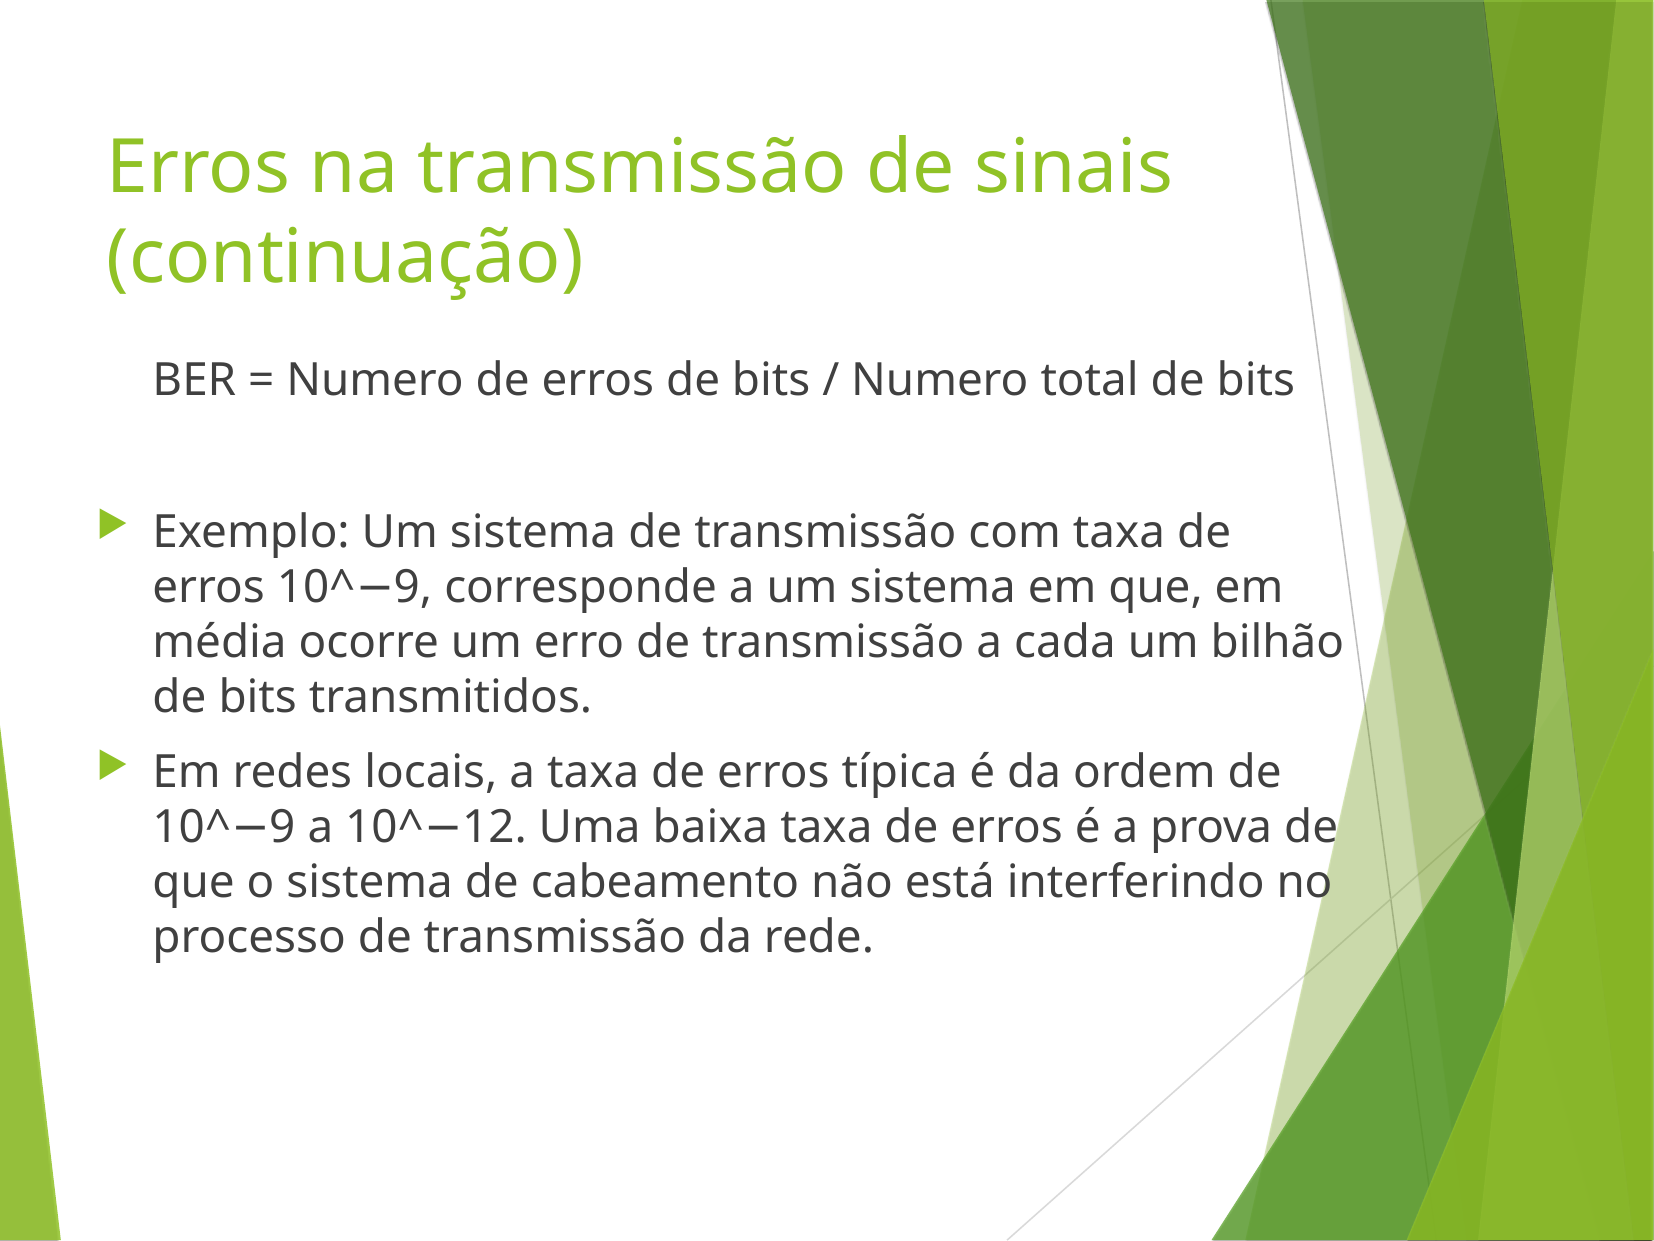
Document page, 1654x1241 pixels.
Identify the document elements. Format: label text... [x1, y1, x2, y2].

list BER = Numero de erros de bits / Numero total de bits Exemplo: Um sistema de transmissão com taxa de erros 10^−9, corresponde a um sistema em que, em média ocorre um erro de transmissão a cada um bilhão de bits transmitidos. Em redes locais, a taxa de erros típica é da ordem de 10^−9 a 10^−12. Uma baixa taxa de erros é a prova de que o sistema de cabeamento não está interferindo no processo de transmissão da rede. [81, 342, 1371, 1057]
title Erros na transmissão de sinais (continuação) [91, 110, 1258, 342]
